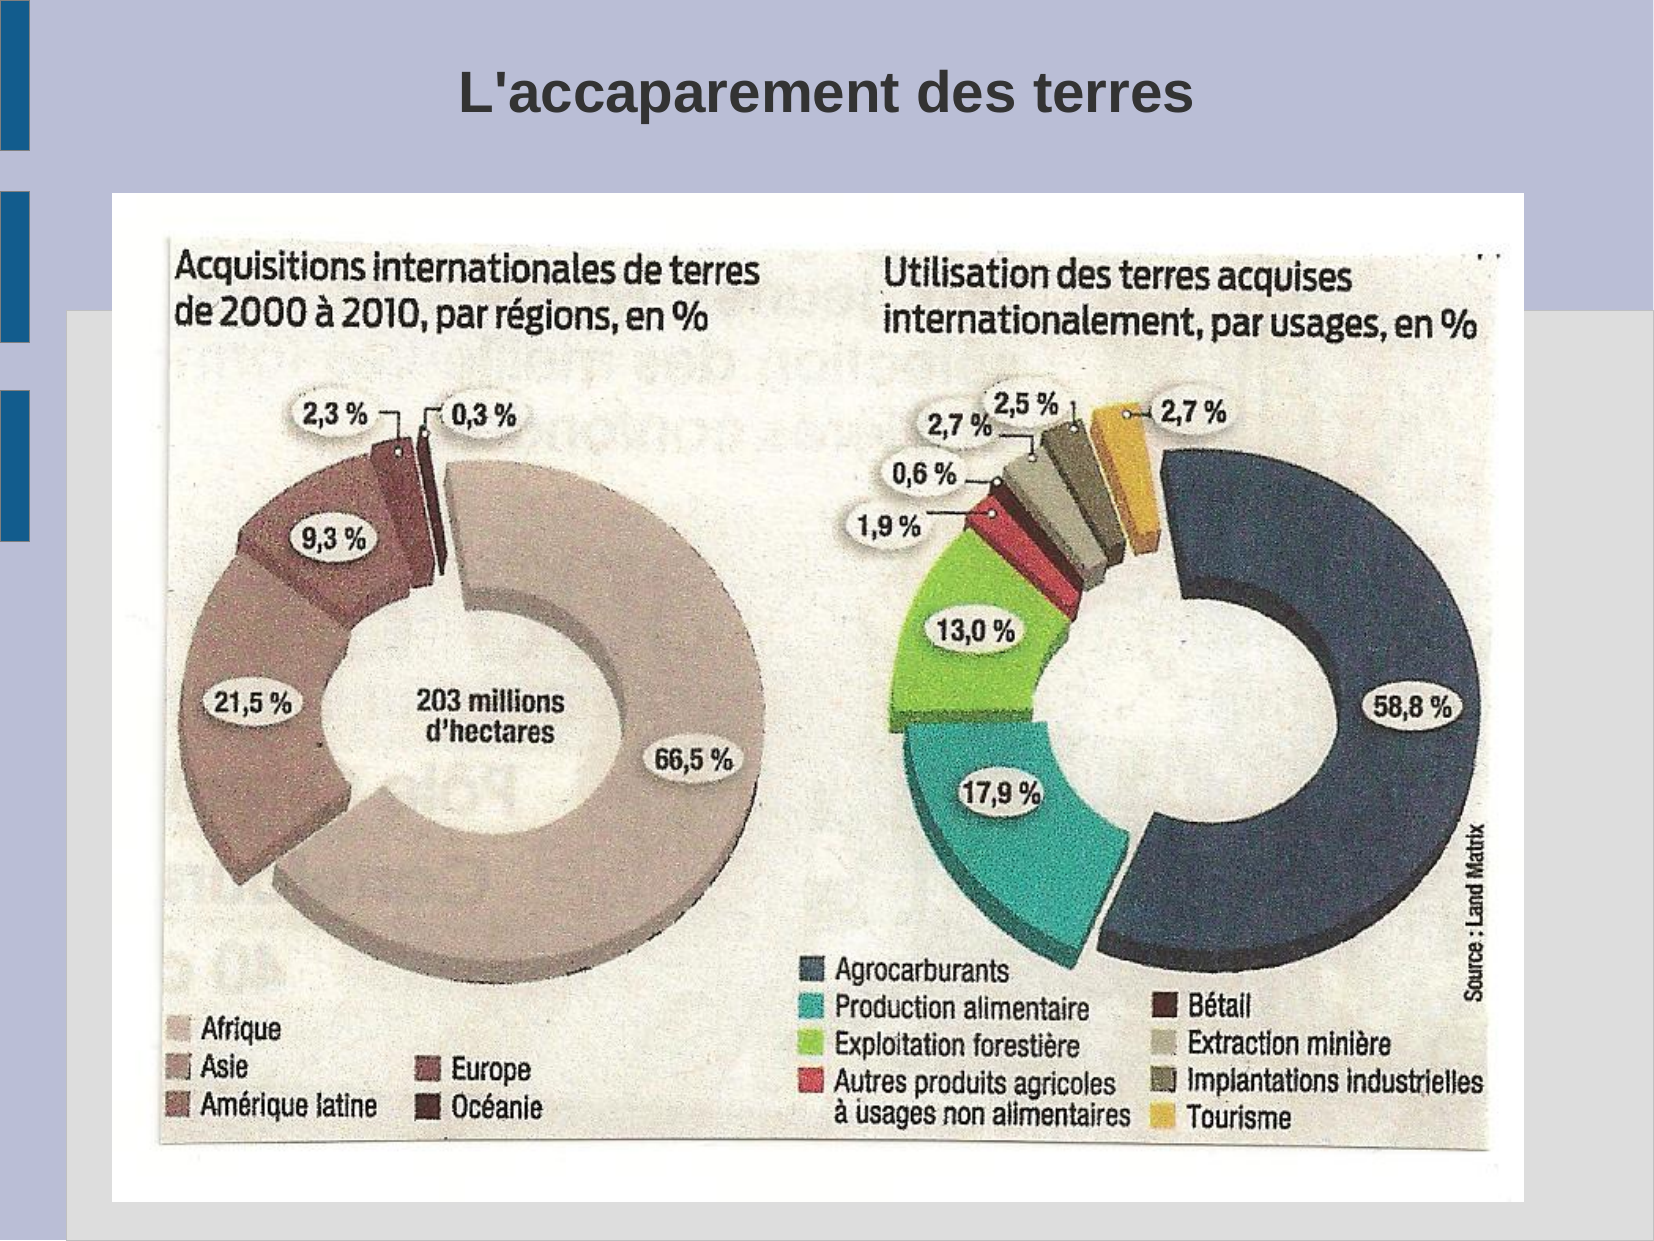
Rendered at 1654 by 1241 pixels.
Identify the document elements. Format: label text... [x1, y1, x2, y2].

title L'accaparement des terres [121, 35, 1534, 150]
picture [112, 193, 1524, 1202]
